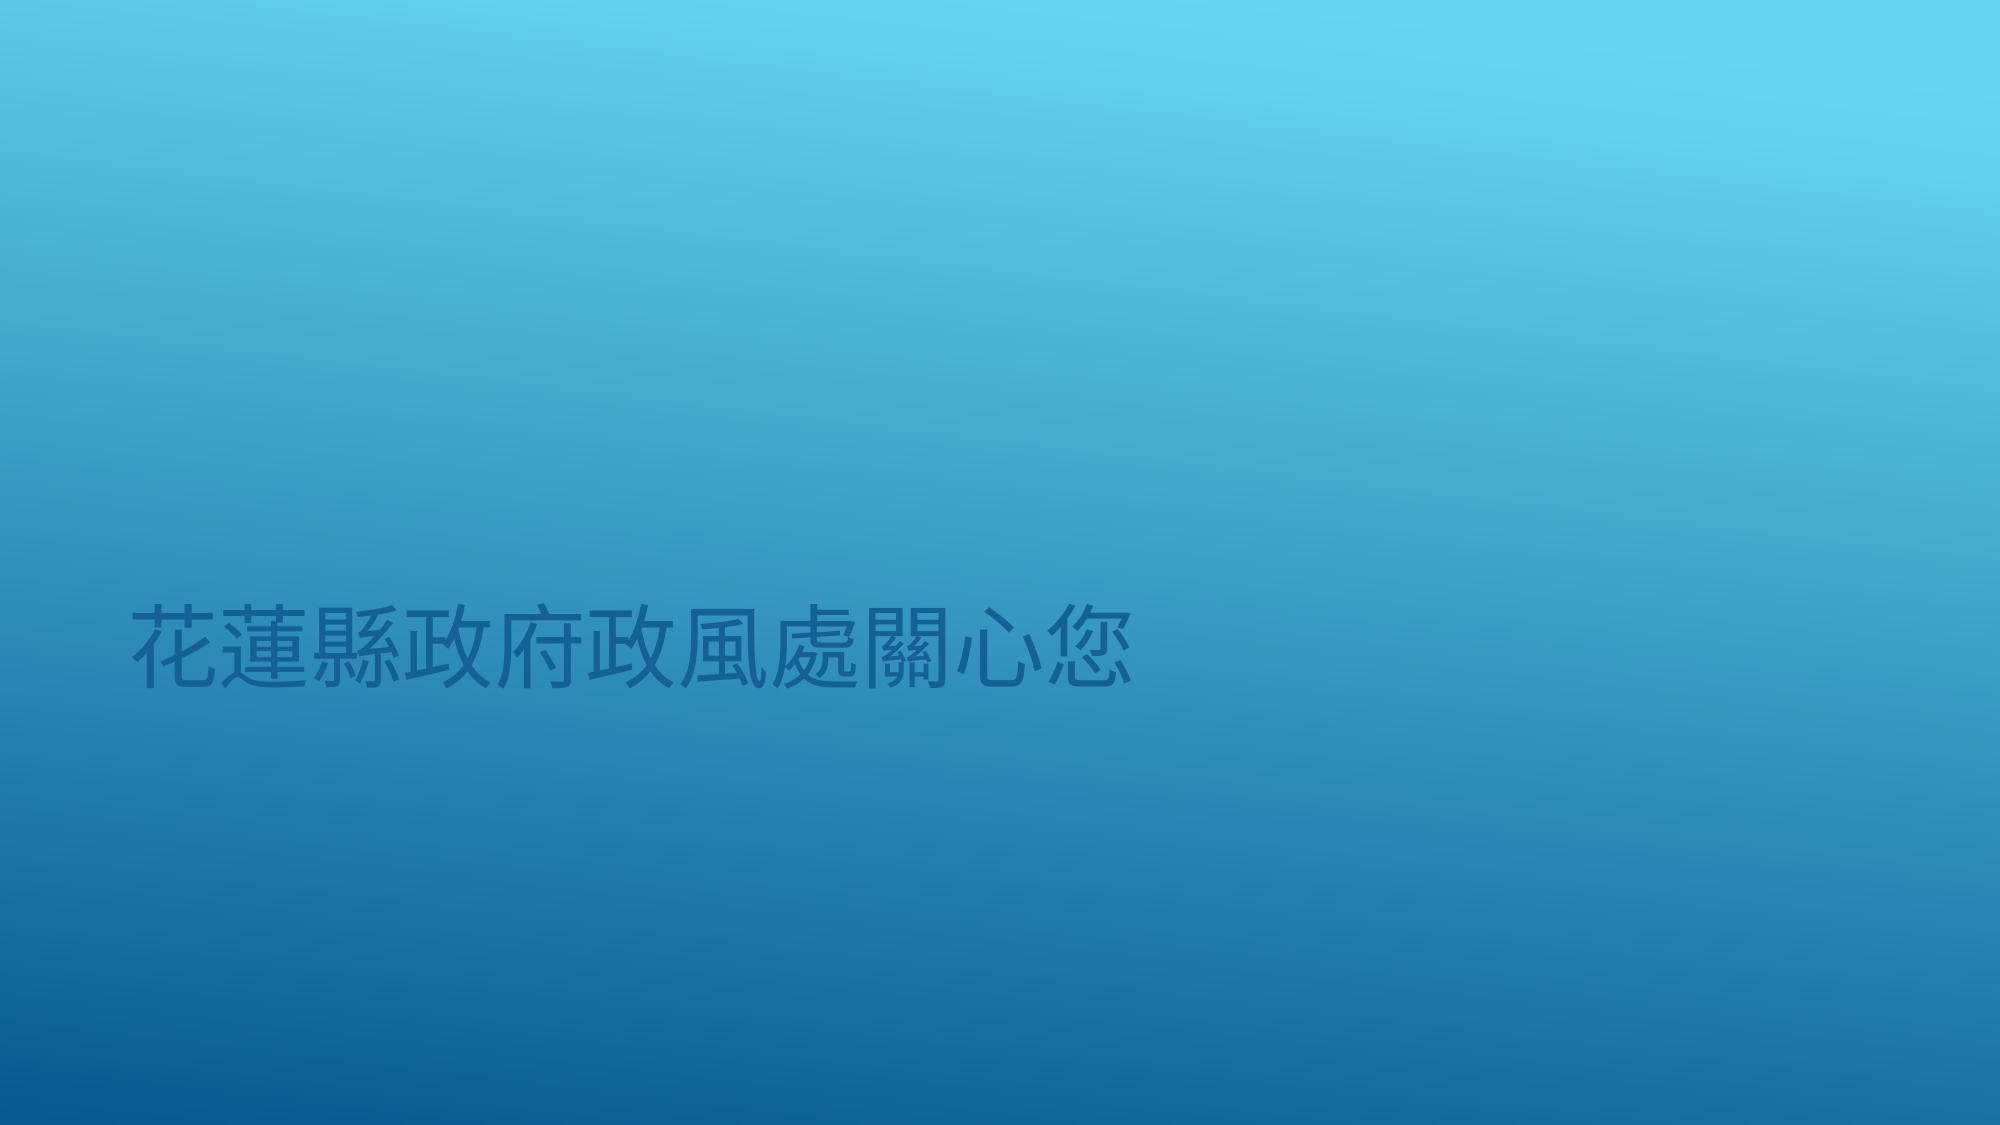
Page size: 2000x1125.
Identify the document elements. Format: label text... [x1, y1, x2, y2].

text_box [0, 0, 2000, 1125]
title 花蓮縣政府政風處關心您 [112, 112, 1700, 716]
